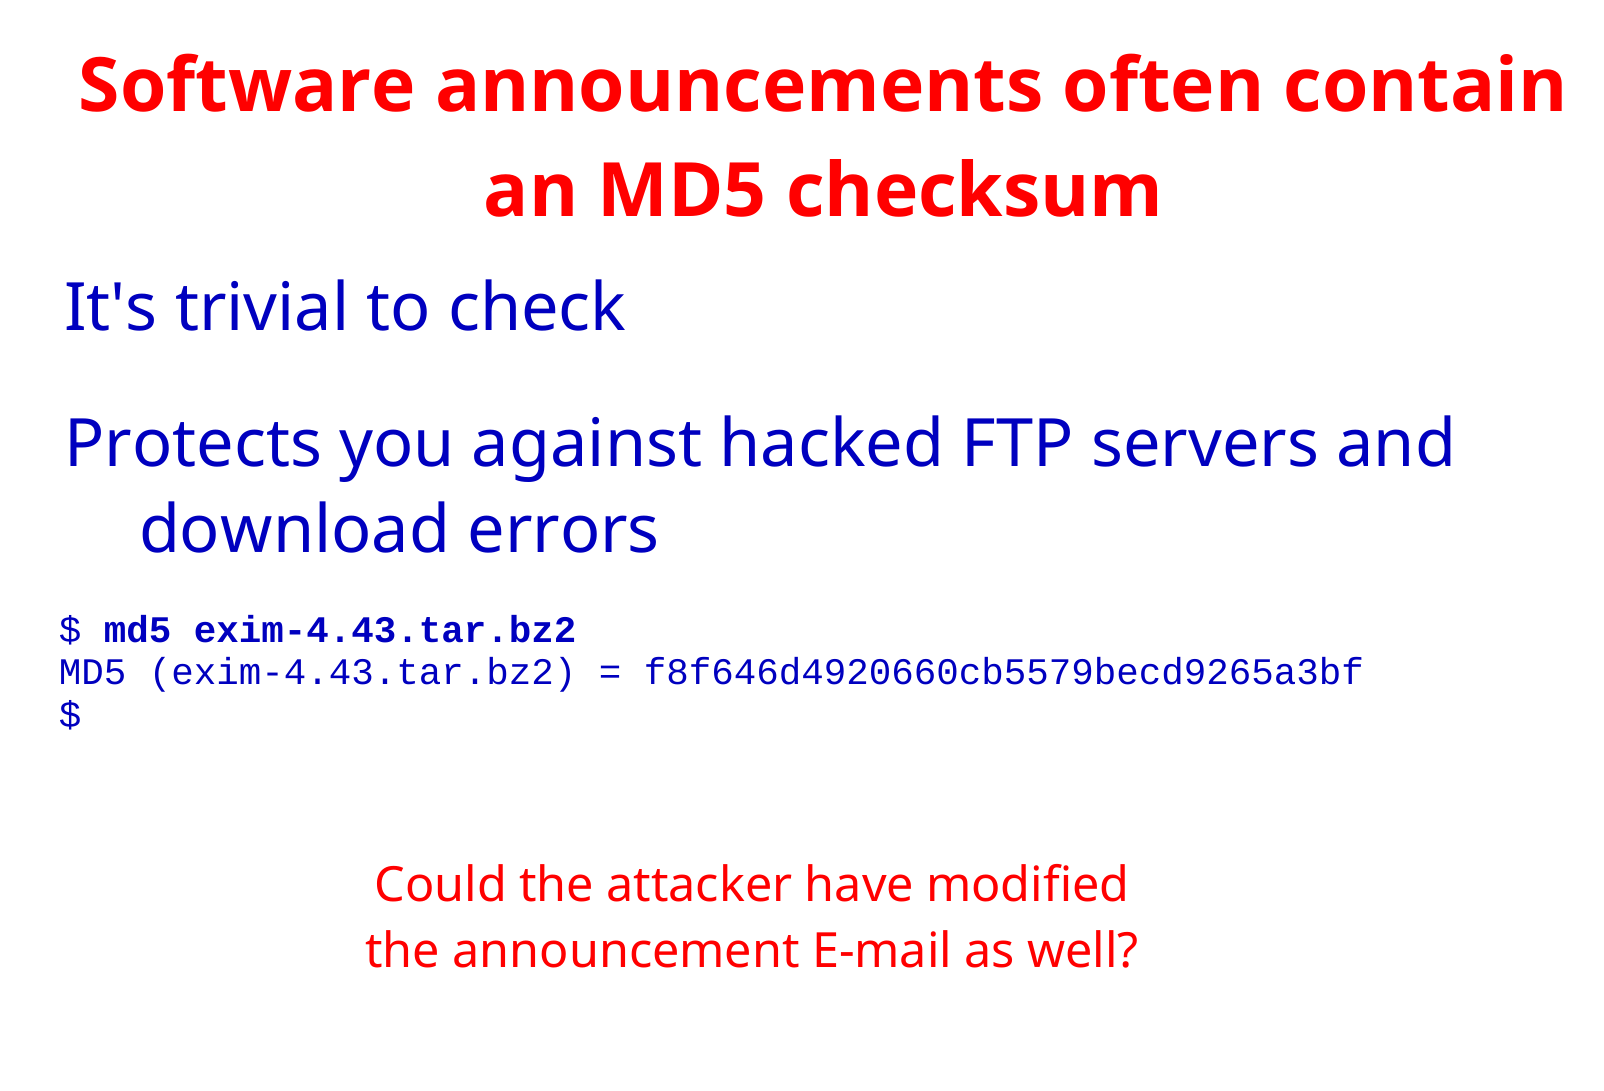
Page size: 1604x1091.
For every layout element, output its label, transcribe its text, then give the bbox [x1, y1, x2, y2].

text_box $ md5 exim-4.43.tar.bz2 MD5 (exim-4.43.tar.bz2) = f8f646d4920660cb5579becd9265a3bf $ [40, 601, 1564, 777]
title Software announcements often contain an MD5 checksum [73, 29, 1574, 208]
text_box Could the attacker have modified the announcement E-mail as well? [365, 849, 1140, 982]
list It's trivial to check Protects you against hacked FTP servers and download errors [64, 261, 1485, 545]
